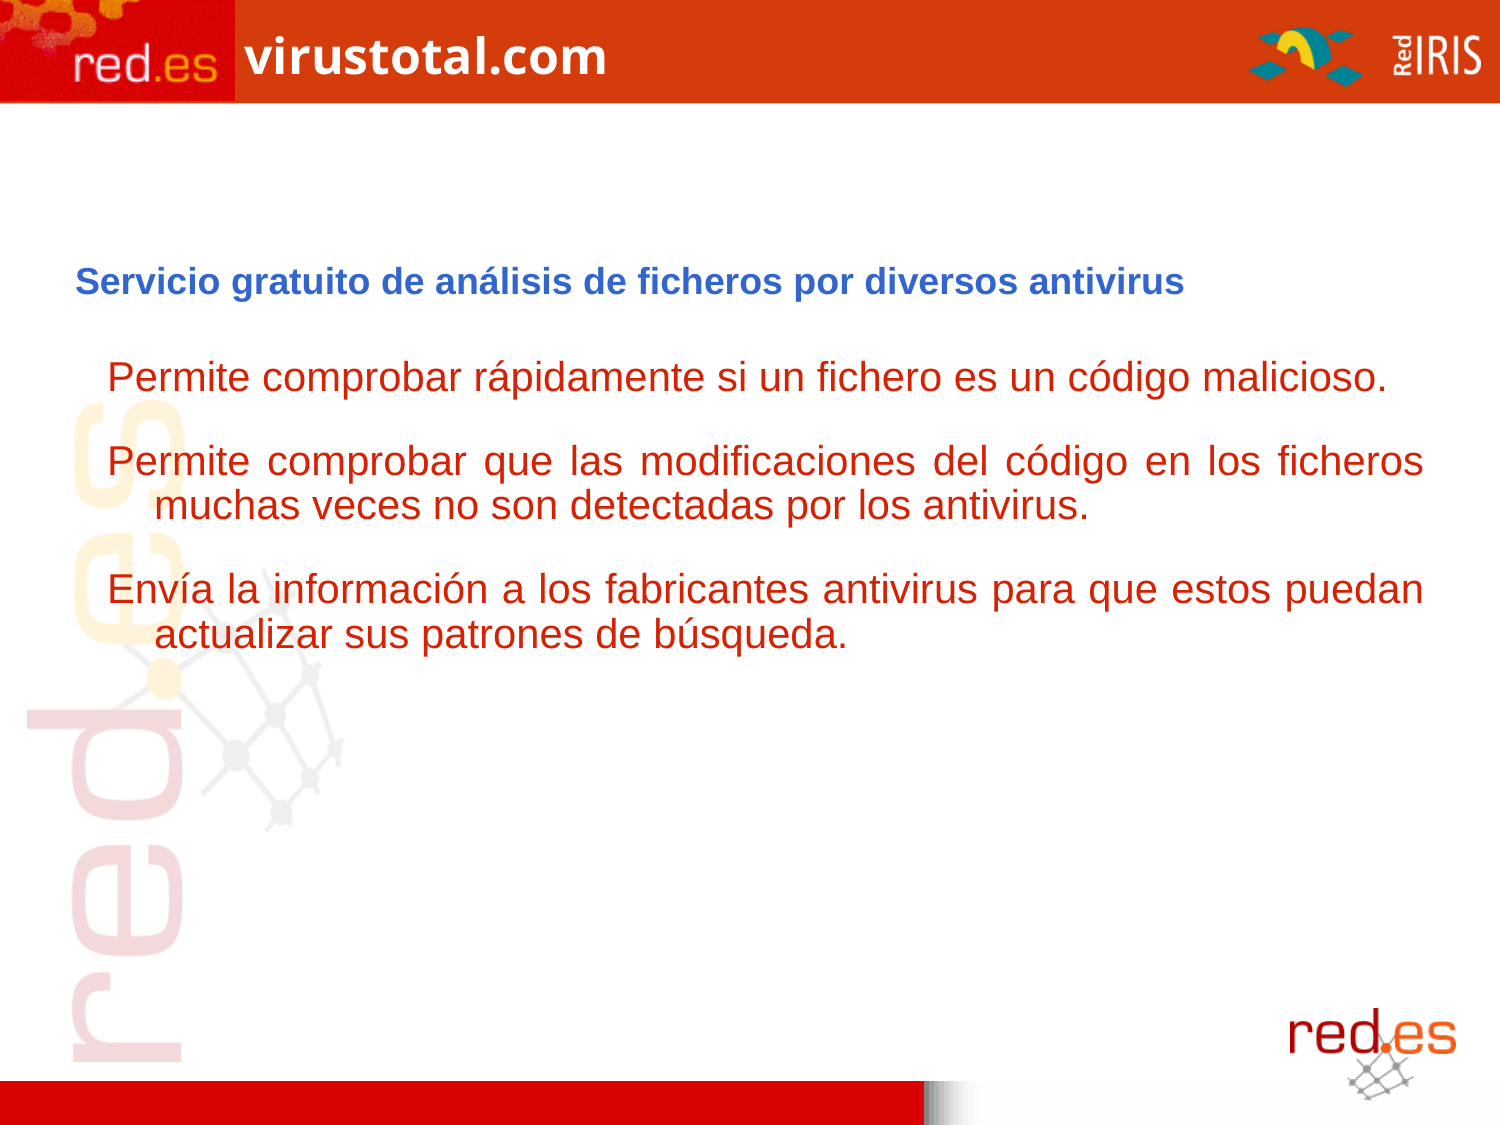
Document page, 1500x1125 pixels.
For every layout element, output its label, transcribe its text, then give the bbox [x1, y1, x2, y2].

picture [27, 400, 345, 1062]
picture [0, 0, 235, 101]
list Servicio gratuito de análisis de ficheros por diversos antivirus Permite comprobar rápidamente si un fichero es un código malicioso. Permite comprobar que las modificaciones del código en los ficheros muchas veces no son detectadas por los antivirus. Envía la información a los fabricantes antivirus para que estos puedan actualizar sus patrones de búsqueda. [75, 262, 1426, 1006]
picture [1412, 27, 1481, 87]
picture [0, 1008, 1500, 1125]
title virustotal.com [244, 0, 1412, 121]
